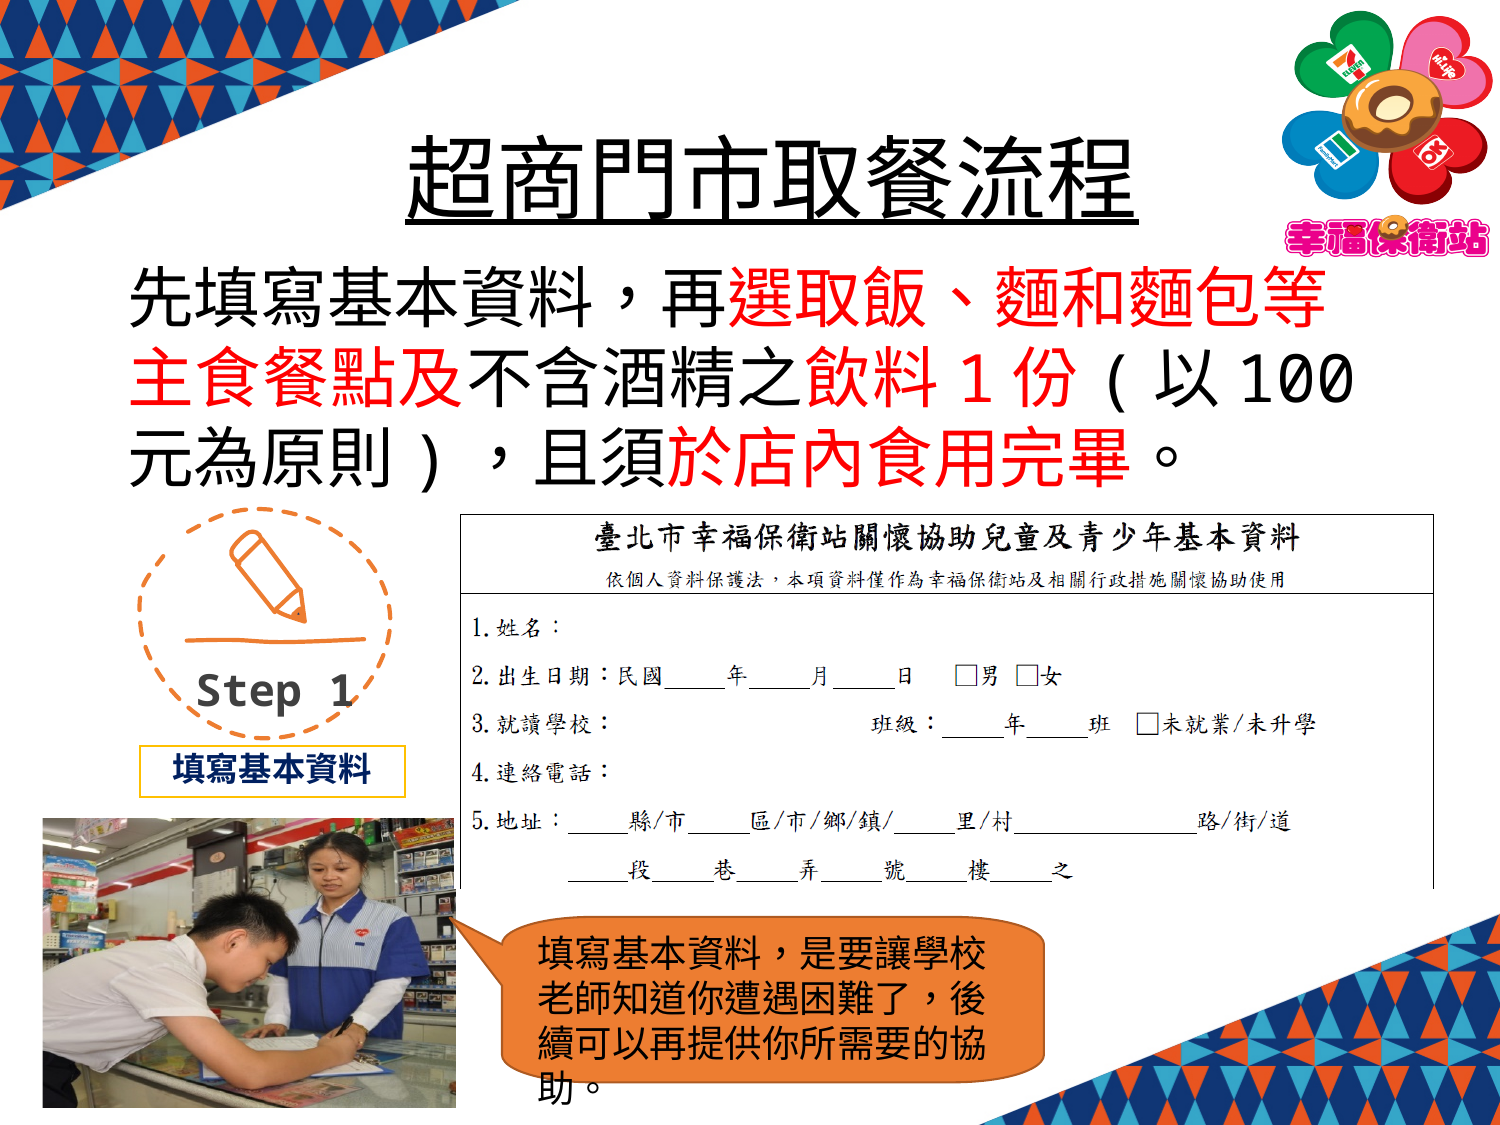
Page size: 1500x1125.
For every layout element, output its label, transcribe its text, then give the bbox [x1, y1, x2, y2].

picture [42, 508, 1439, 1108]
text_box [139, 509, 391, 677]
text_box 填寫基本資料，是要讓學校老師知道你遭遇困難了，後續可以再提供你所需要的協助。 [449, 916, 1044, 1083]
text_box Step 1 [161, 654, 389, 724]
text_box [211, 724, 322, 739]
title 超商門市取餐流程 [390, 125, 1176, 229]
text_box 填寫基本資料 [139, 745, 405, 798]
text_box 先填寫基本資料，再選取飯、麵和麵包等主食餐點及不含酒精之飲料1份(以100元為原則)，且須於店內食用完畢。 [112, 248, 1388, 506]
